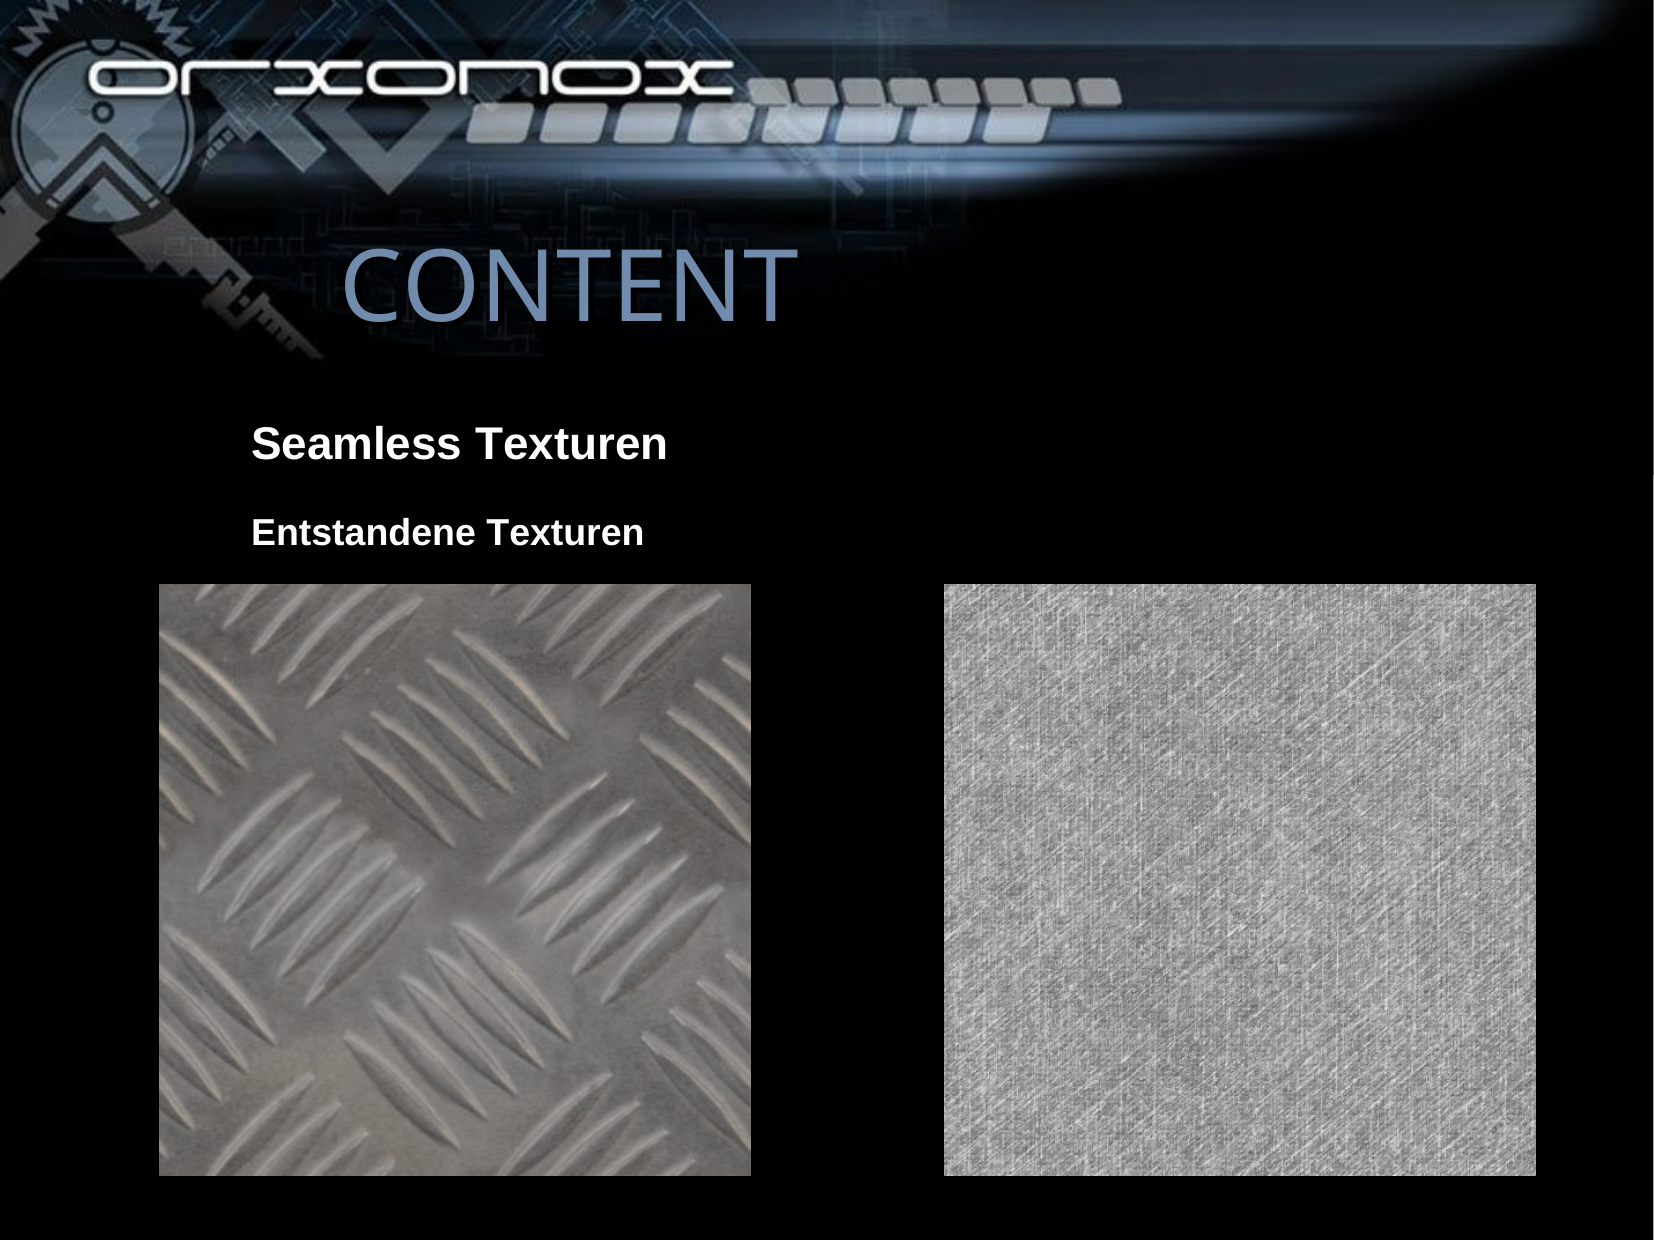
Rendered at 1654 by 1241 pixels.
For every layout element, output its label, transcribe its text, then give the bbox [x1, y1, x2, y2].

text_box CONTENT [324, 206, 1565, 262]
picture [0, 0, 1654, 475]
picture [159, 584, 751, 1176]
text_box Seamless Texturen Entstandene Texturen [236, 410, 684, 562]
picture [944, 584, 1536, 1176]
